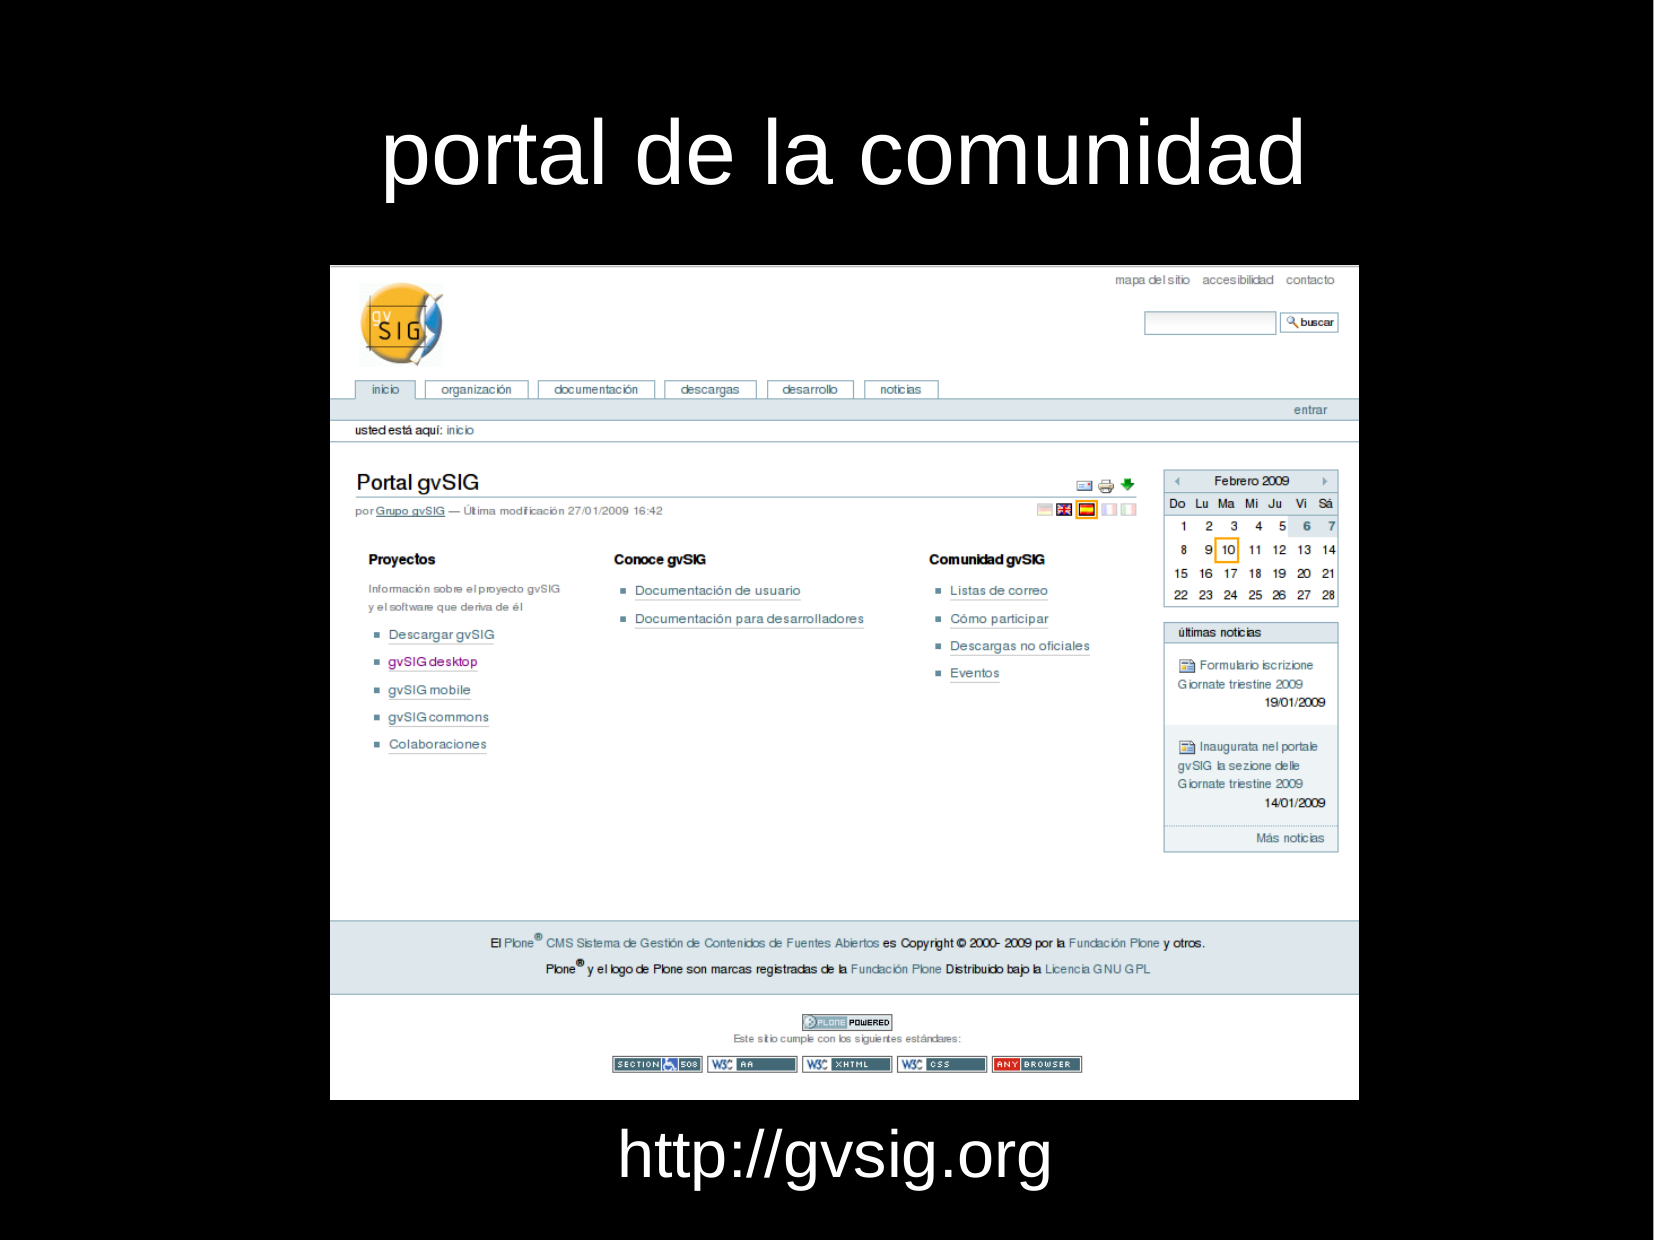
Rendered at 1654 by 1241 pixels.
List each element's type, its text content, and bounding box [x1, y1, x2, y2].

picture [330, 265, 1359, 1100]
list http://gvsig.org [82, 1116, 1571, 1211]
title portal de la comunidad [82, 49, 1571, 257]
